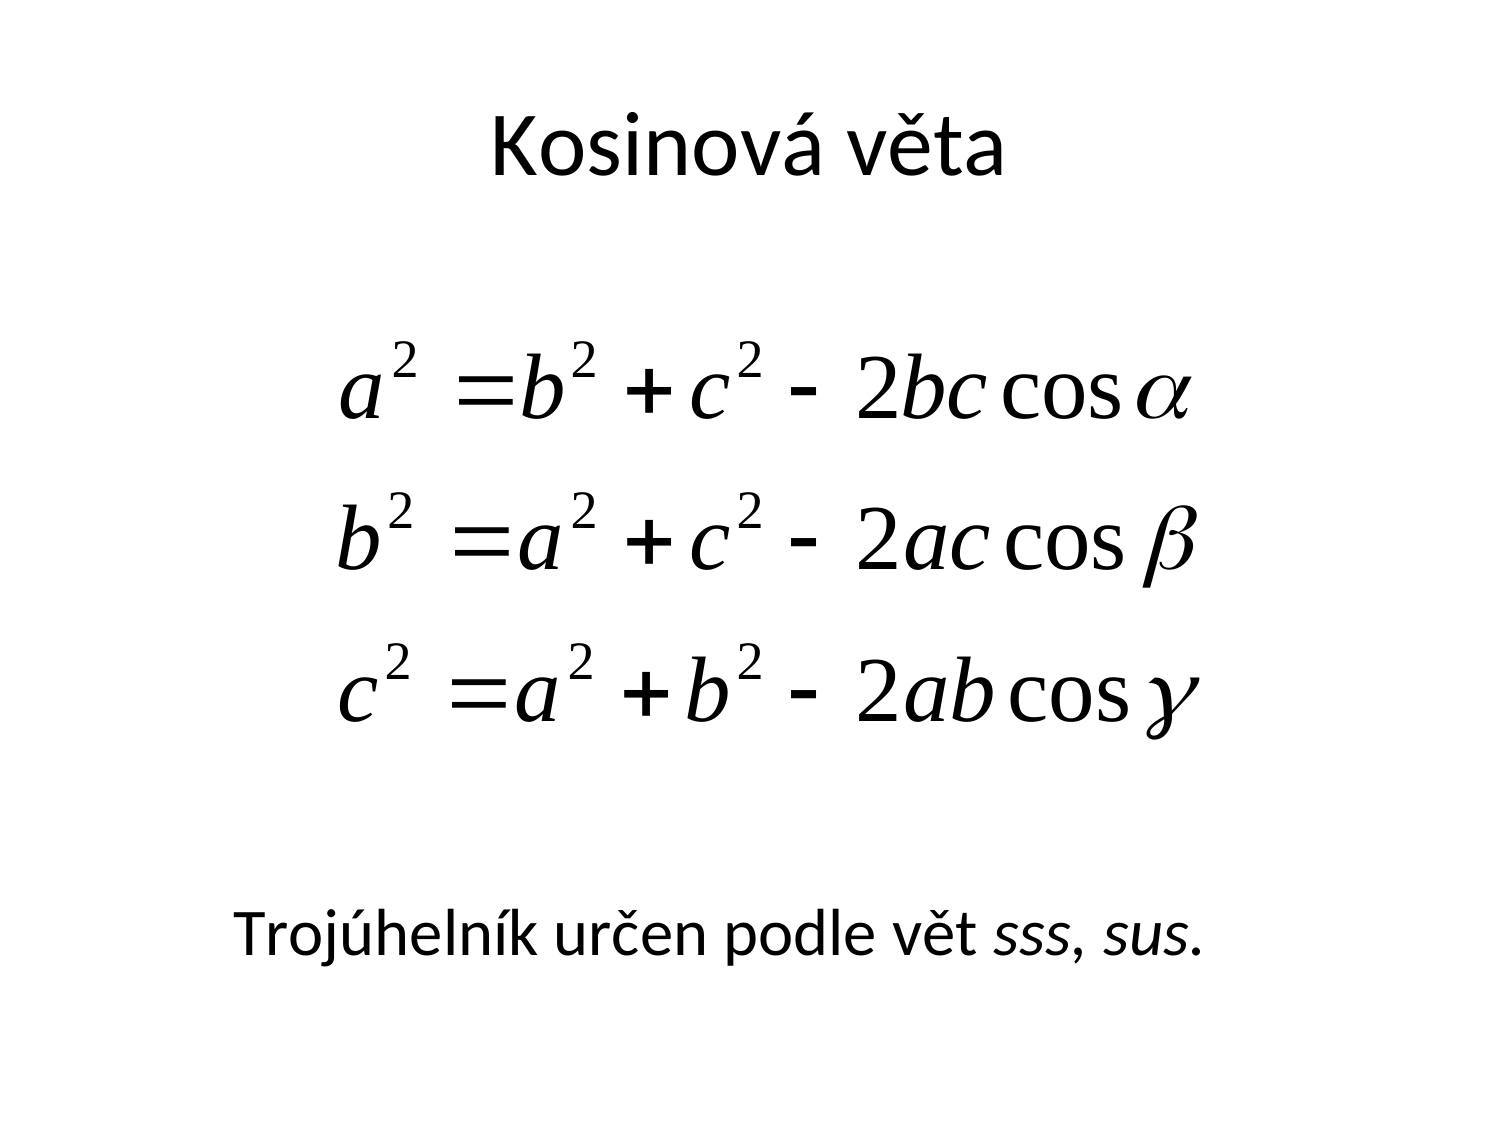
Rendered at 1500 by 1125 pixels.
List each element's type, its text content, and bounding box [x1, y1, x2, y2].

text_box [324, 314, 1223, 756]
title Kosinová věta [75, 45, 1426, 233]
text_box Trojúhelník určen podle vět sss, sus. [218, 881, 1365, 977]
